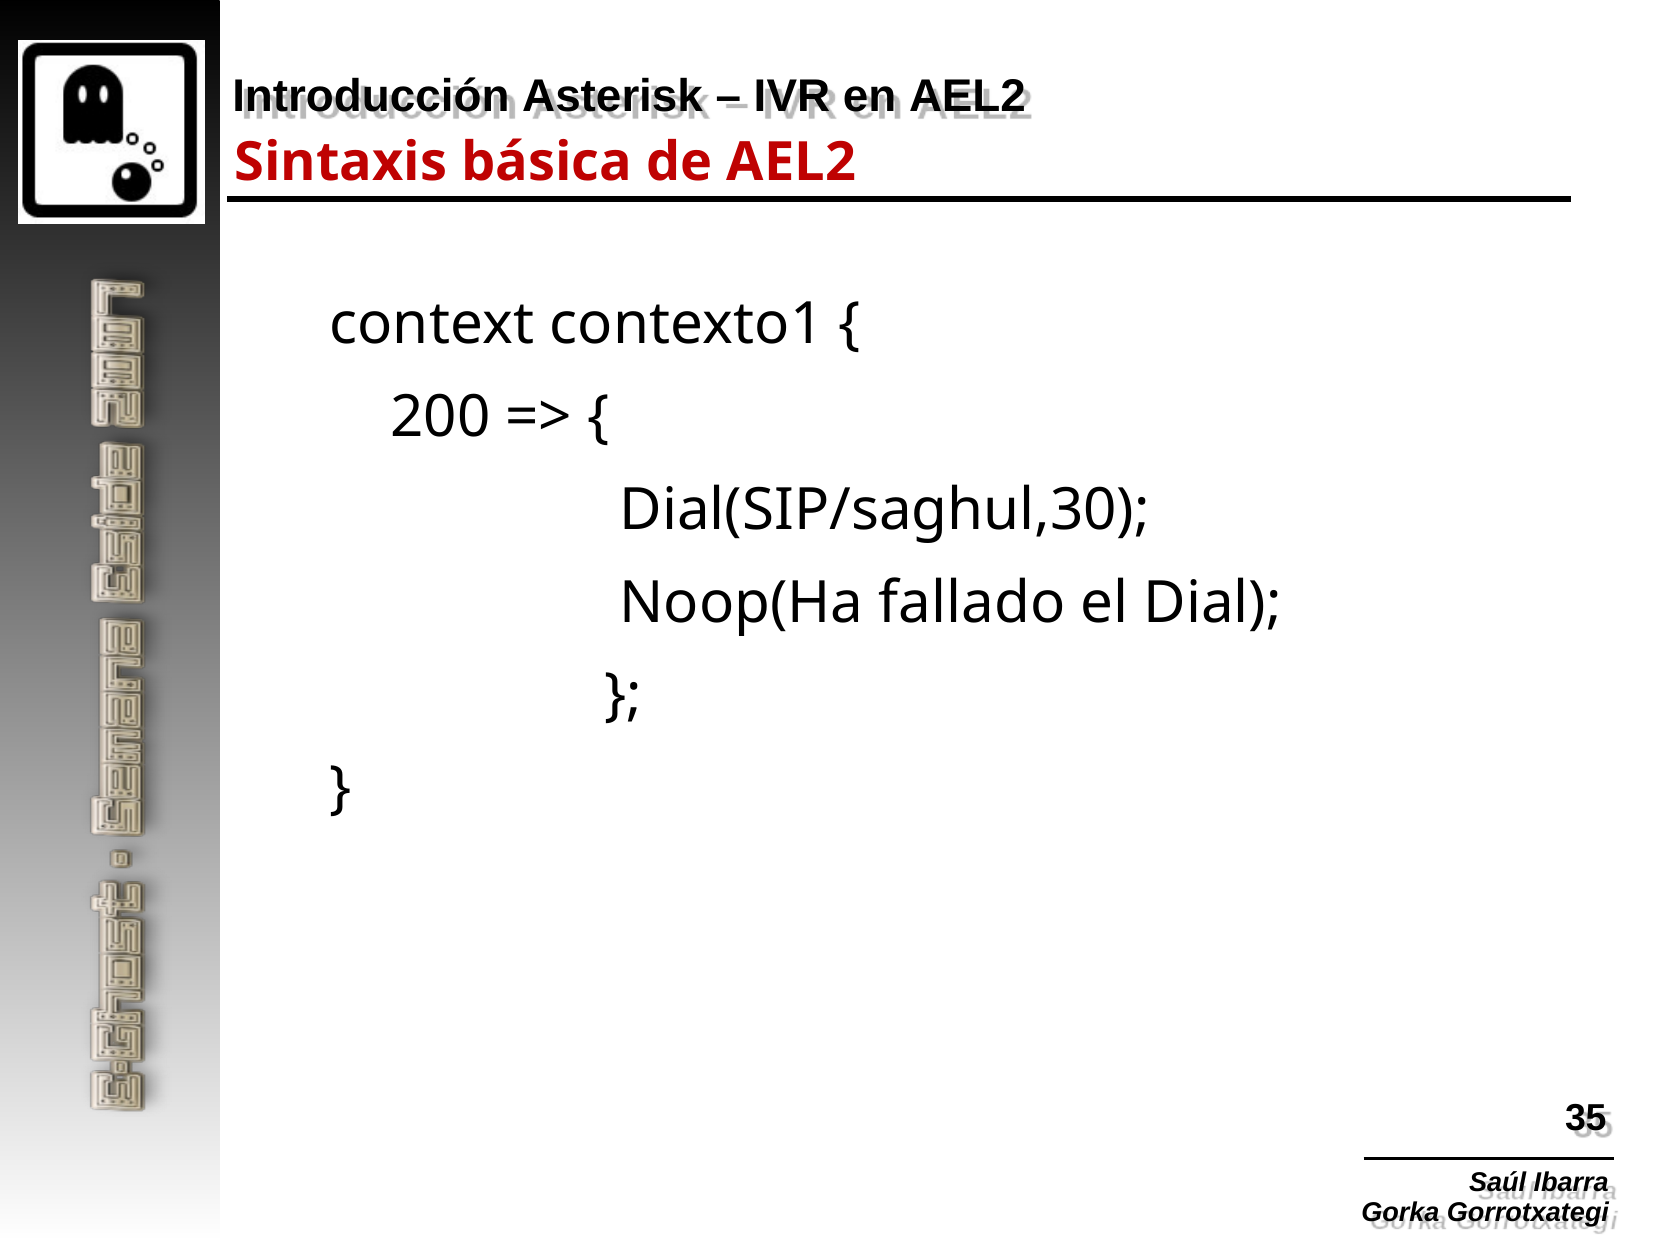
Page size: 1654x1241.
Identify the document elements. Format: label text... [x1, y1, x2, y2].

title Sintaxis básica de AEL2 [234, 120, 1529, 199]
picture [51, 250, 180, 1122]
picture [18, 40, 205, 224]
list context contexto1 { 200 => { Dial(SIP/saghul,30); Noop(Ha fallado el Dial); }; } [312, 281, 1516, 1121]
